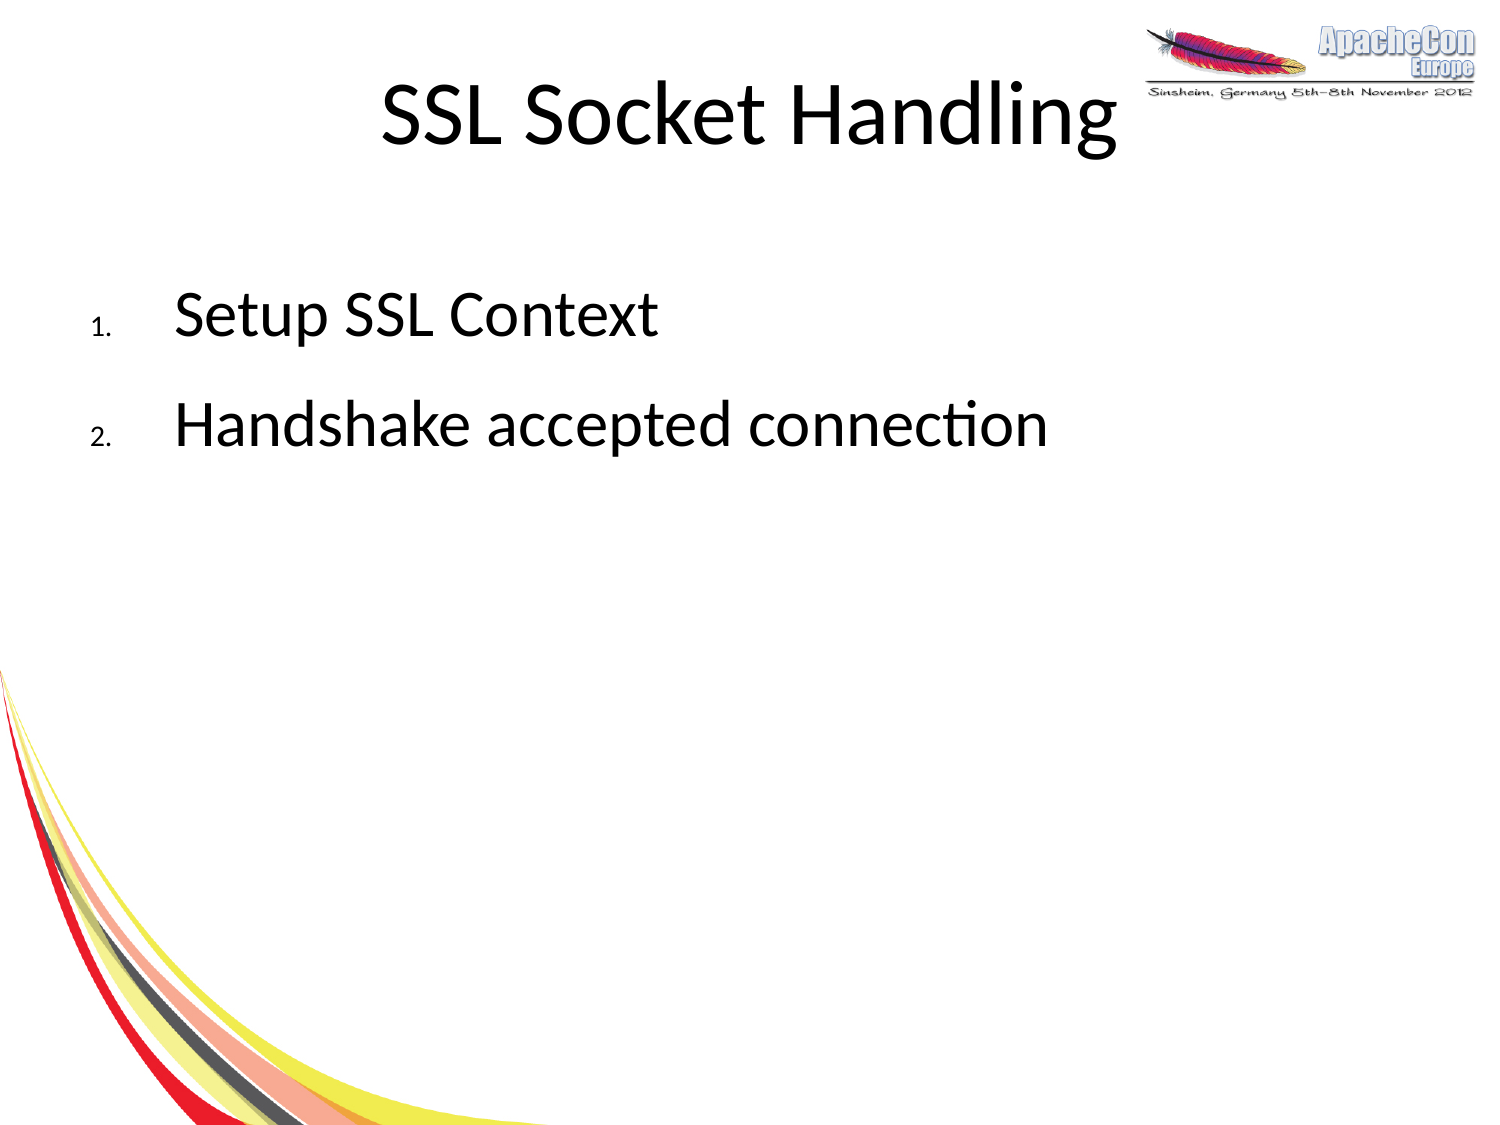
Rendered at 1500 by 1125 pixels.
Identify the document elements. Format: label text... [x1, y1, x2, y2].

title SSL Socket Handling [75, 45, 1425, 233]
list Setup SSL Context Handshake accepted connection [75, 262, 1425, 1005]
picture [0, 0, 1500, 1125]
